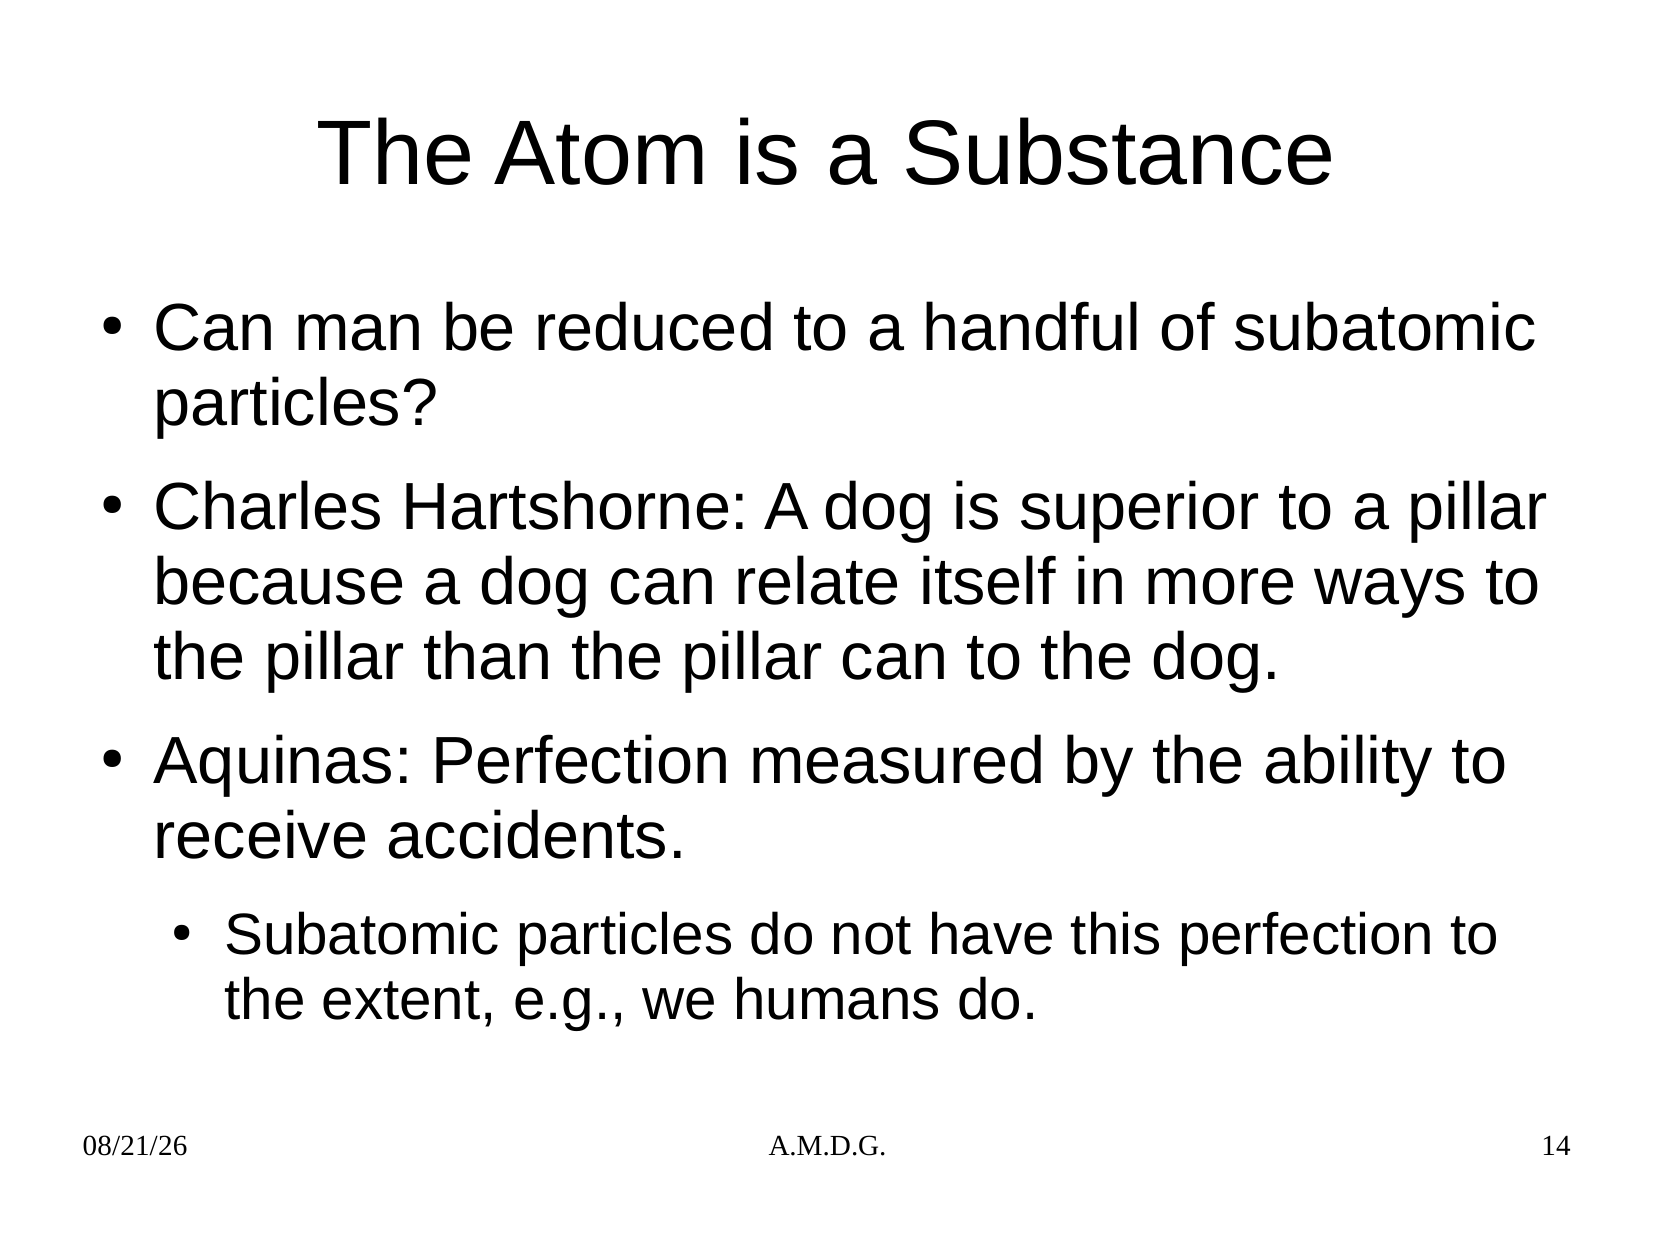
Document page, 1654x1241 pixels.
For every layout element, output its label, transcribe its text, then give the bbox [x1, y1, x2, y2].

title The Atom is a Substance [82, 49, 1571, 257]
list Can man be reduced to a handful of subatomic particles? Charles Hartshorne: A dog is superior to a pillar because a dog can relate itself in more ways to the pillar than the pillar can to the dog. Aquinas: Perfection measured by the ability to receive accidents. Subatomic particles do not have this perfection to the extent, e.g., we humans do. [82, 290, 1571, 1109]
